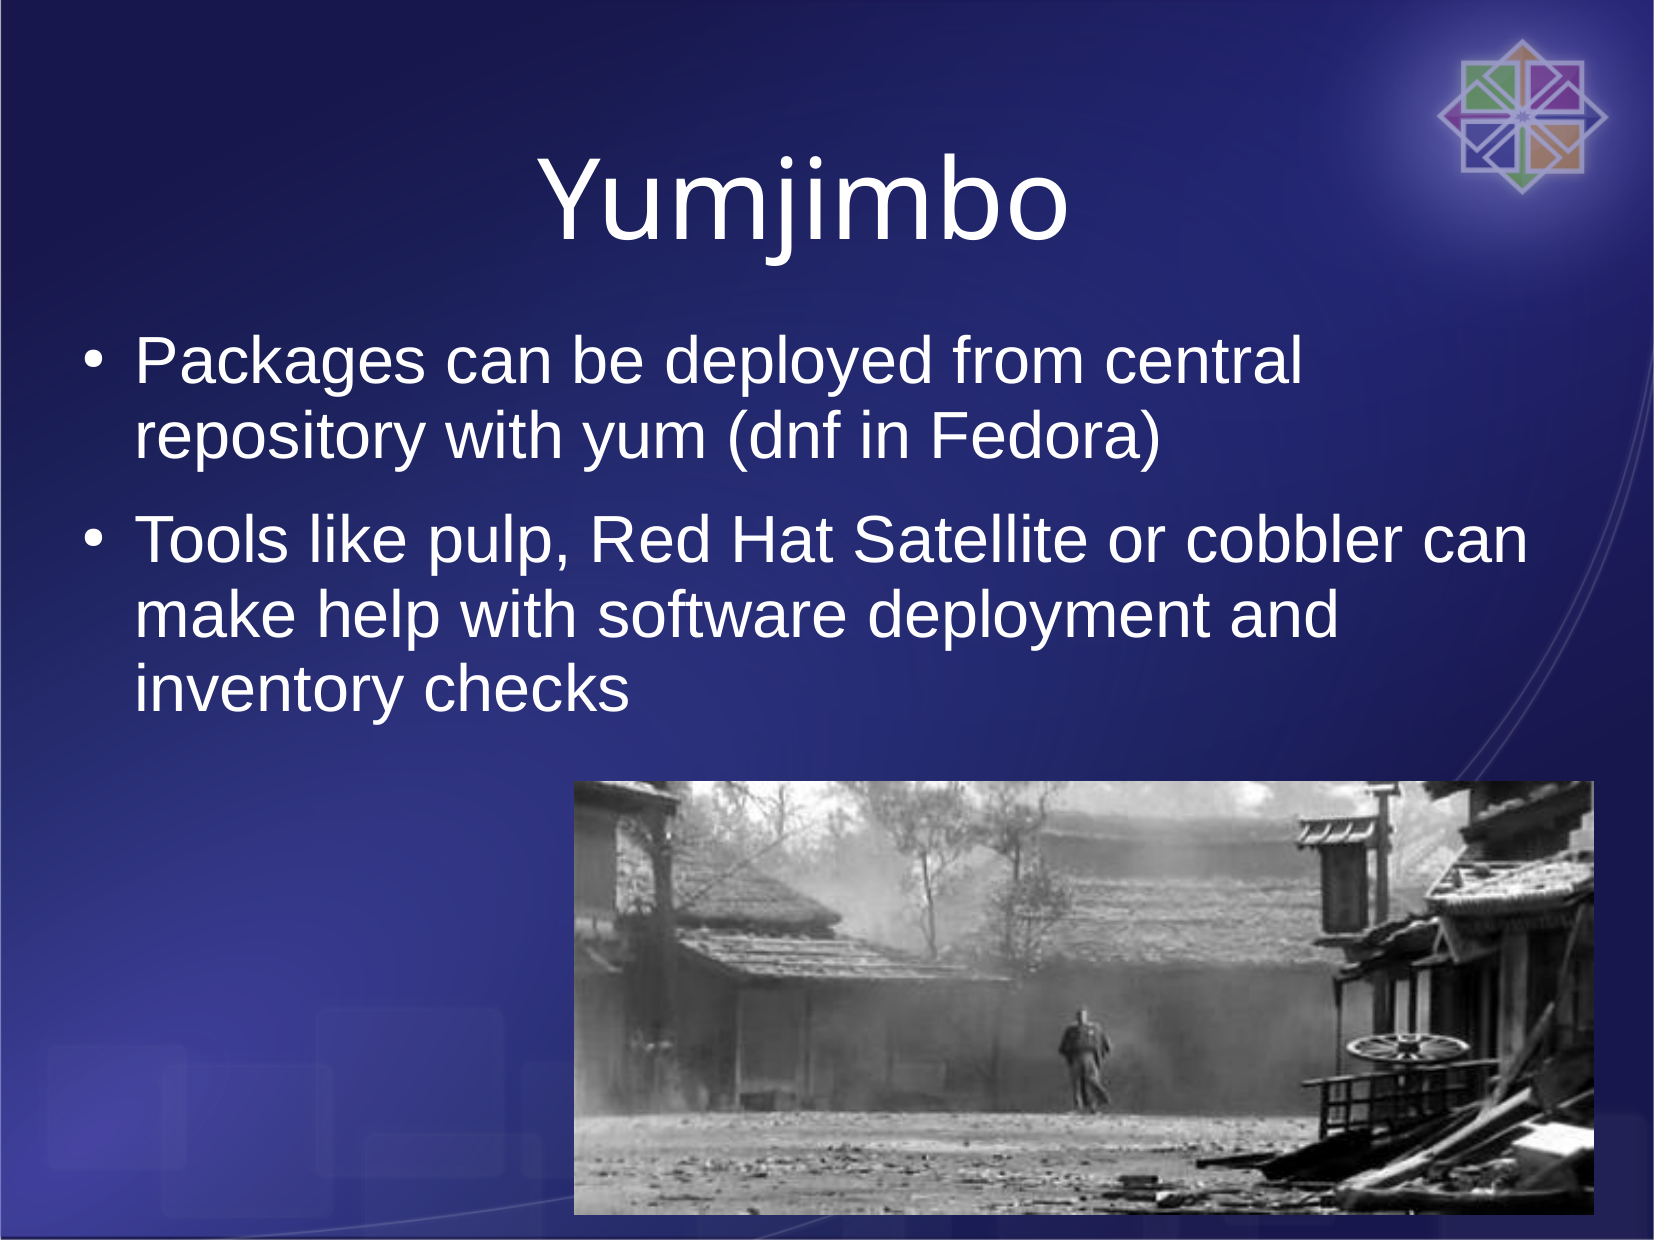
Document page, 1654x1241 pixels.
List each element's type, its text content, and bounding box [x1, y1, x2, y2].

title Yumjimbo [61, 101, 1550, 290]
picture [0, 0, 1654, 1241]
list Packages can be deployed from central repository with yum (dnf in Fedora) Tools like pulp, Red Hat Satellite or cobbler can make help with software deployment and inventory checks [63, 323, 1553, 1142]
